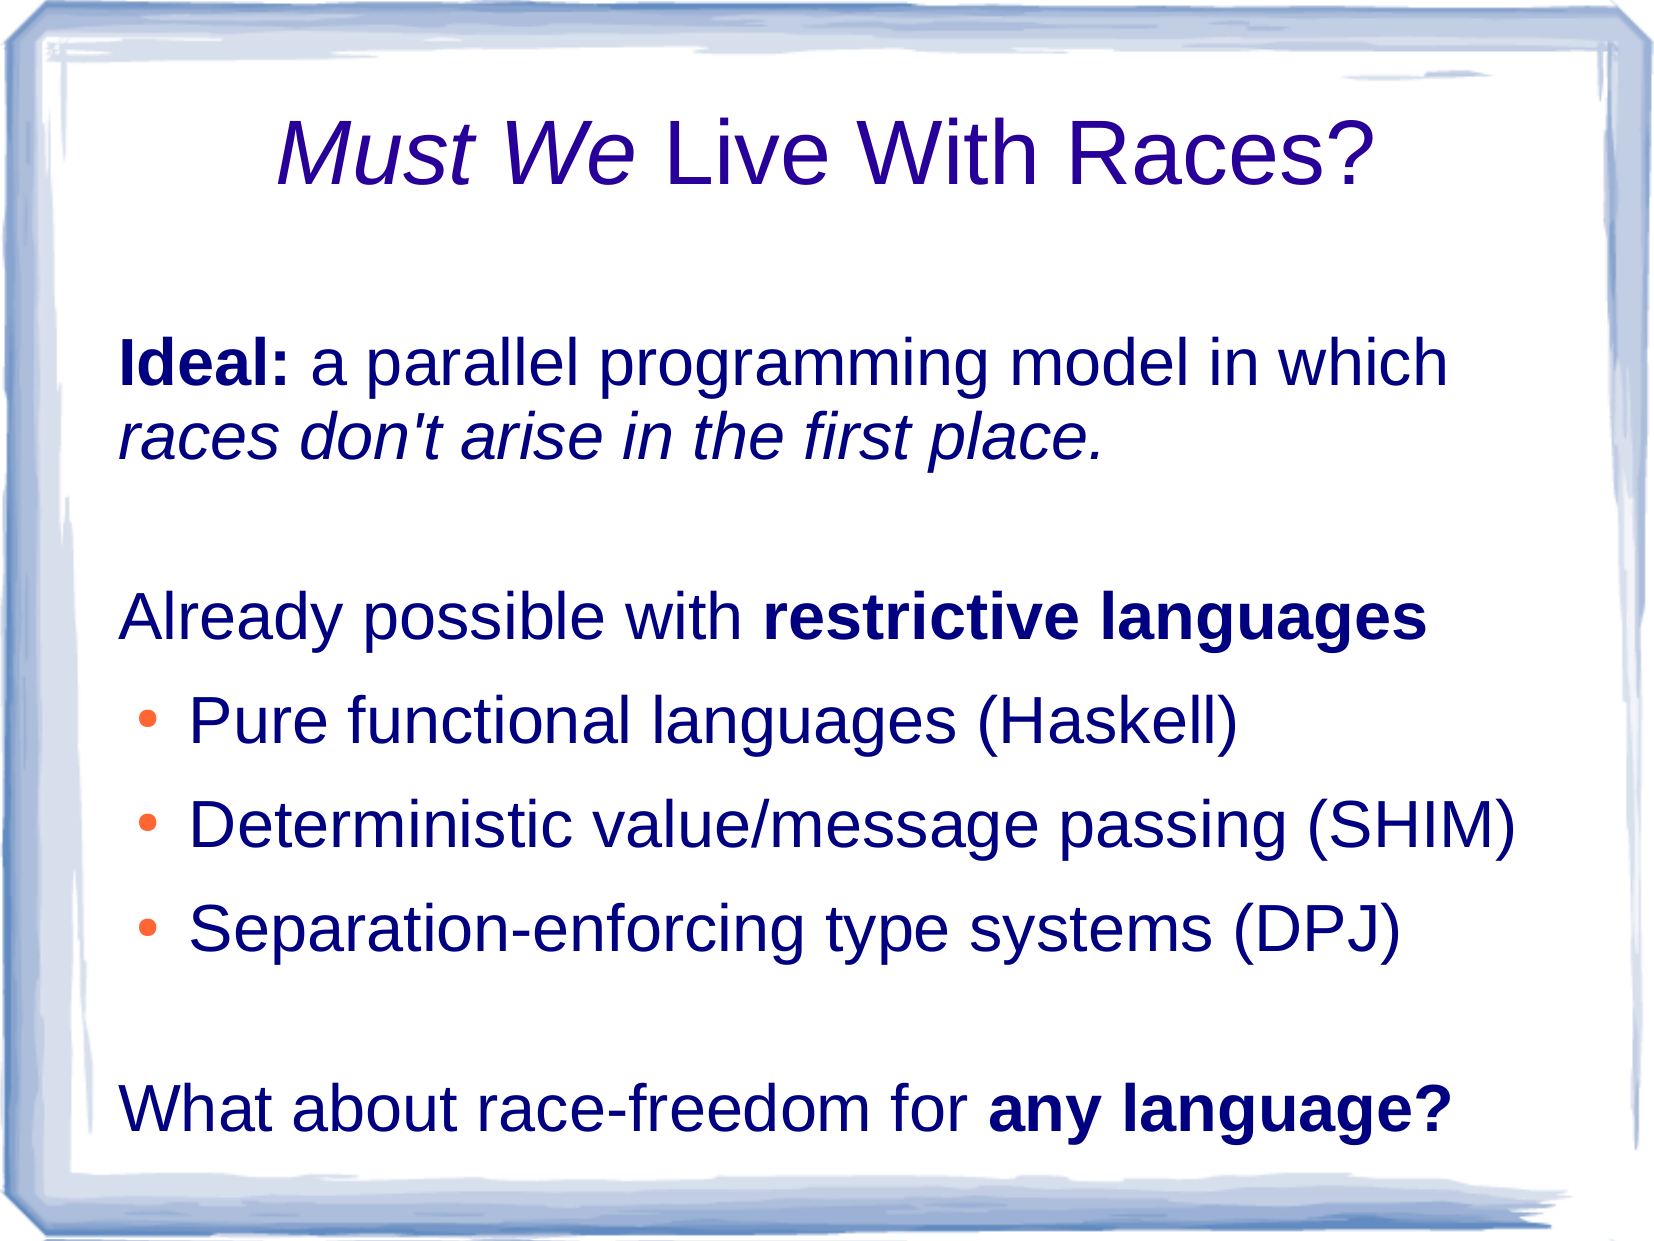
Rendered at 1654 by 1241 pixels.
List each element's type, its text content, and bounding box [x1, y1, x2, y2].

list Ideal: a parallel programming model in which races don't arise in the first place. Already possible with restrictive languages Pure functional languages (Haskell) Deterministic value/message passing (SHIM) Separation-enforcing type systems (DPJ) What about race-freedom for any language? [118, 324, 1571, 1144]
picture [0, 0, 1654, 1241]
title Must We Live With Races? [82, 56, 1571, 250]
